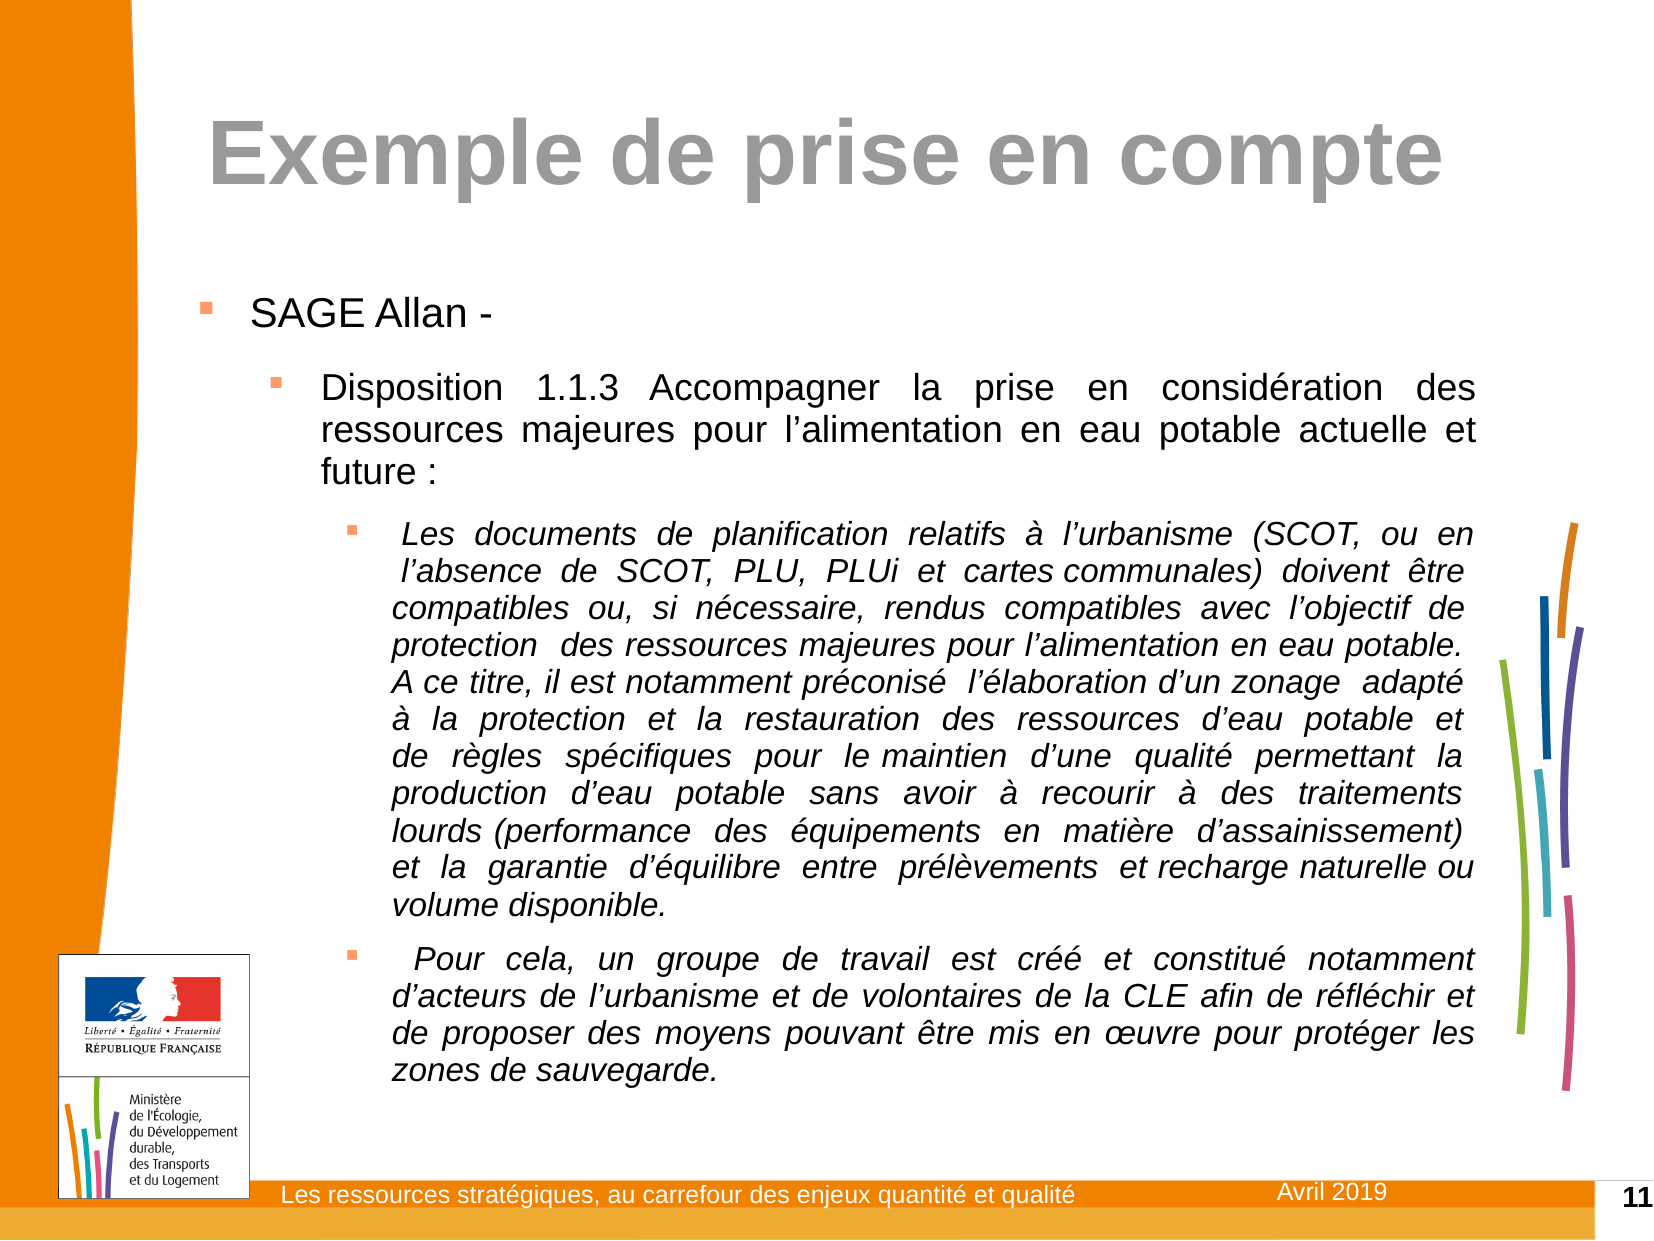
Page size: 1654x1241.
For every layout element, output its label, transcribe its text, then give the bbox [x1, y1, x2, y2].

title Exemple de prise en compte [82, 49, 1571, 257]
picture [0, 0, 1654, 1240]
list SAGE Allan - Disposition 1.1.3 Accompagner la prise en considération des ressources majeures pour l’alimentation en eau potable actuelle et future : Les documents de planification relatifs à l’urbanisme (SCOT, ou en l’absence de SCOT, PLU, PLUi et cartes communales) doivent être compatibles ou, si nécessaire, rendus compatibles avec l’objectif de protection des ressources majeures pour l’alimentation en eau potable. A ce titre, il est notamment préconisé l’élaboration d’un zonage adapté à la protection et la restauration des ressources d’eau potable et de règles spécifiques pour le maintien d’une qualité permettant la production d’eau potable sans avoir à recourir à des traitements lourds (performance des équipements en matière d’assainissement) et la garantie d’équilibre entre prélèvements et recharge naturelle ou volume disponible. Pour cela, un groupe de travail est créé et constitué notamment d’acteurs de l’urbanisme et de volontaires de la CLE afin de réfléchir et de proposer des moyens pouvant être mis en œuvre pour protéger les zones de sauvegarde. [179, 290, 1477, 1089]
